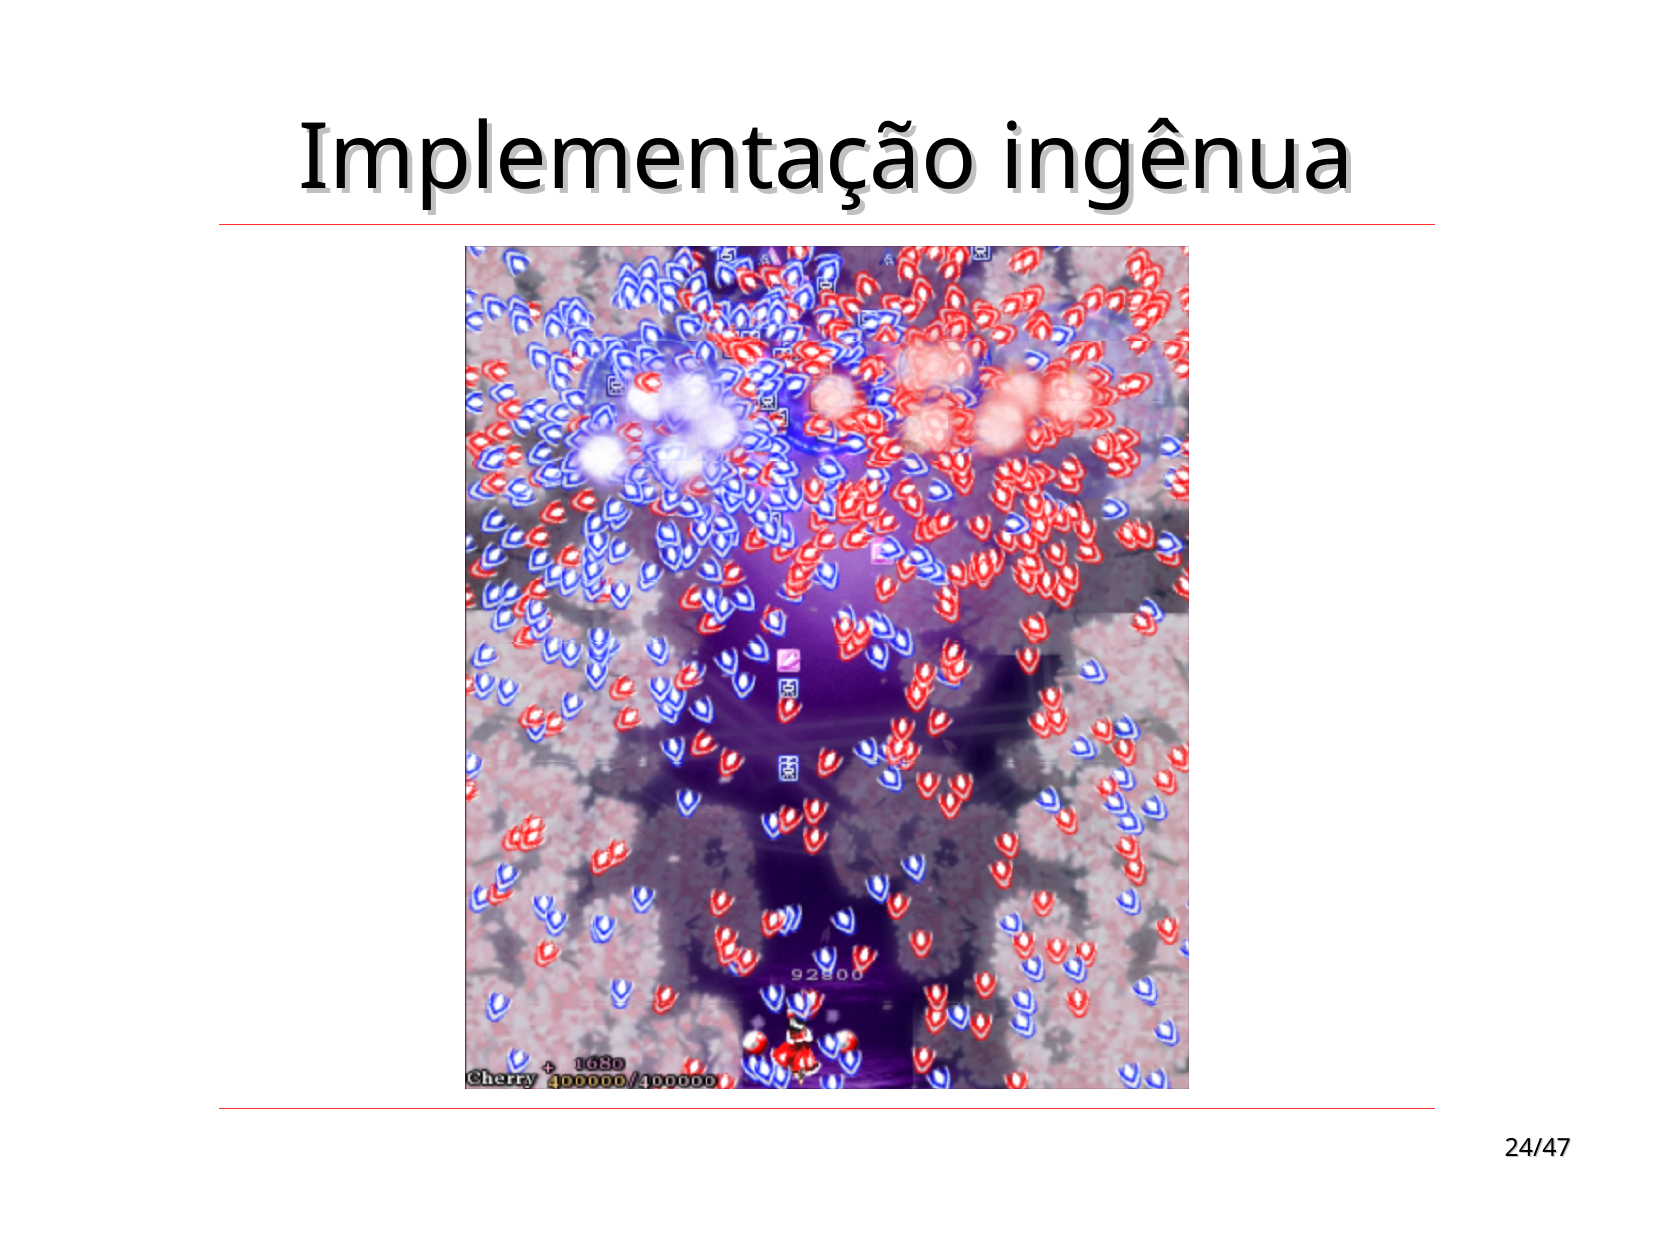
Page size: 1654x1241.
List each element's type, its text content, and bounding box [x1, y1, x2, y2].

picture [465, 246, 1189, 1089]
title Implementação ingênua [82, 49, 1571, 257]
